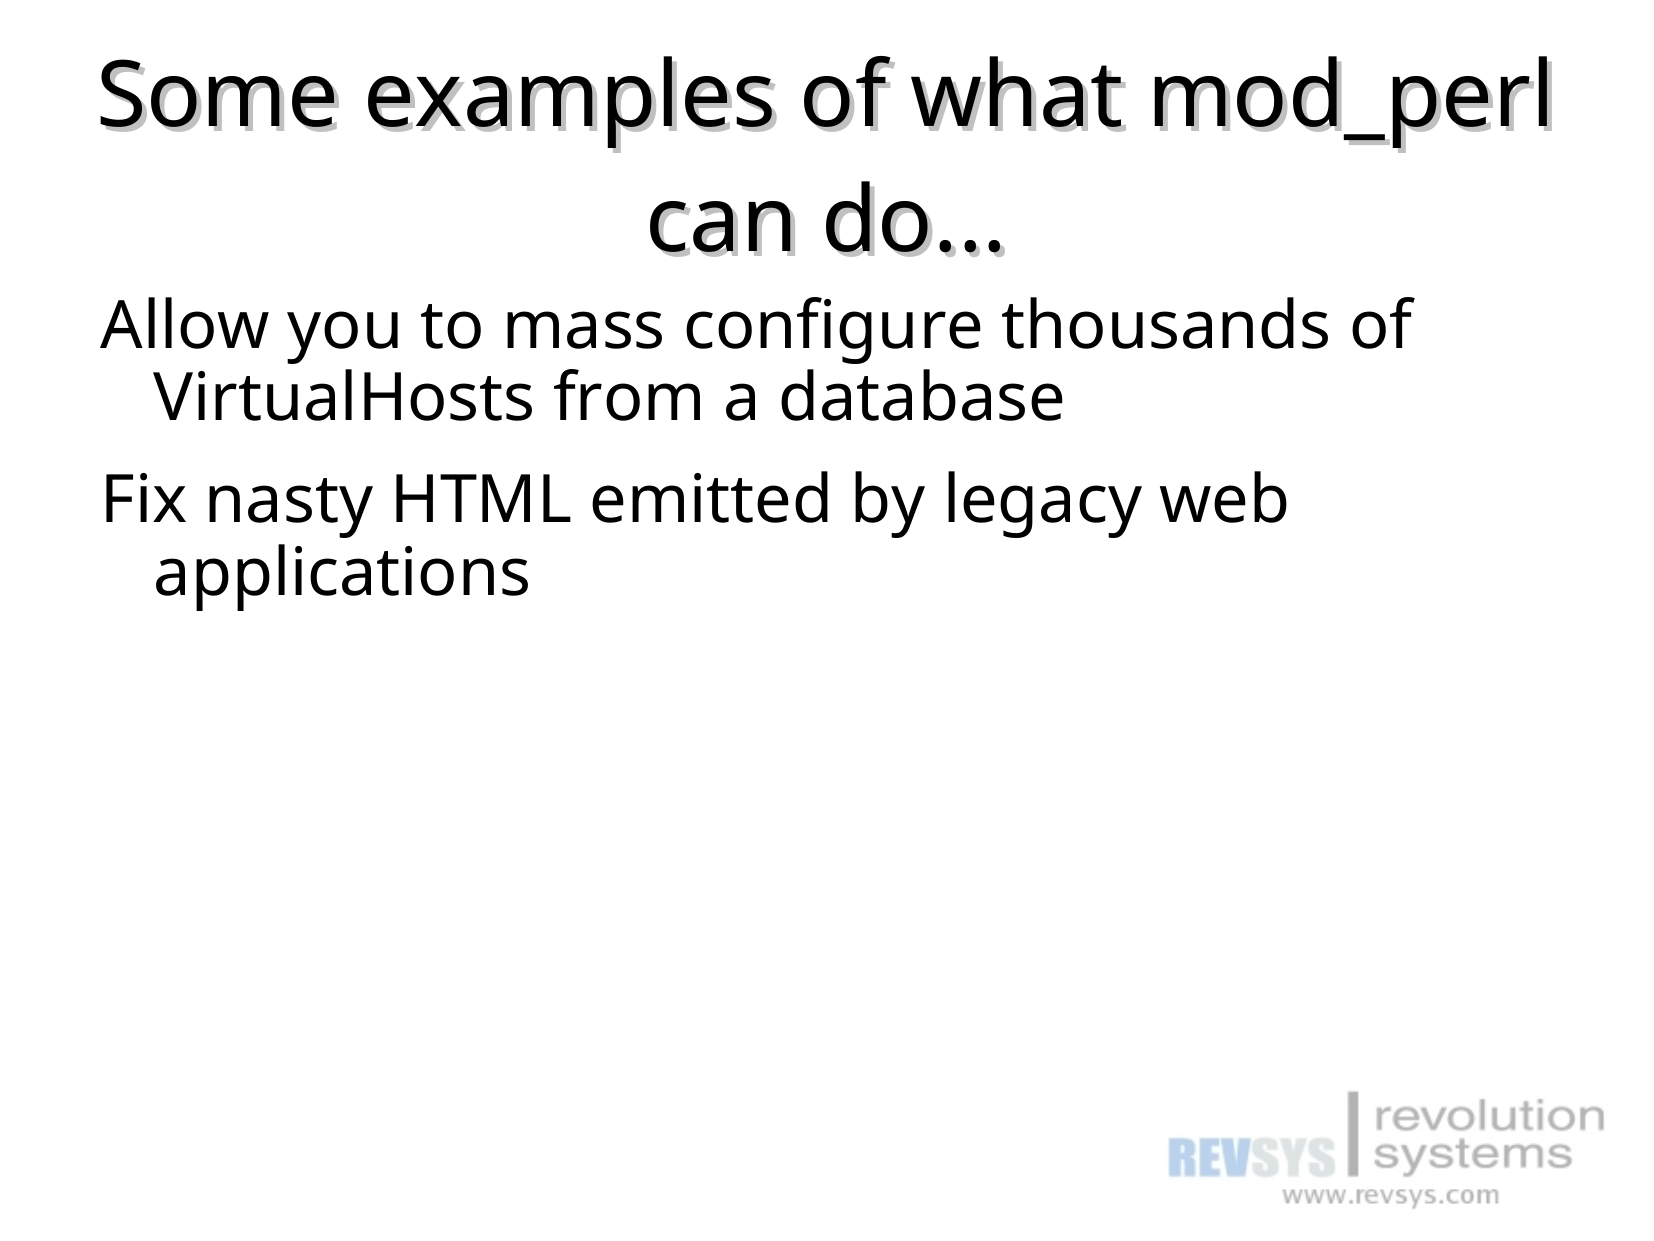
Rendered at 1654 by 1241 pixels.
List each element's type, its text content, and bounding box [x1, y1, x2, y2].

picture [1162, 1087, 1613, 1211]
title Some examples of what mod_perl can do... [82, 42, 1571, 264]
list Allow you to mass configure thousands of VirtualHosts from a database Fix nasty HTML emitted by legacy web applications [82, 290, 1571, 1109]
